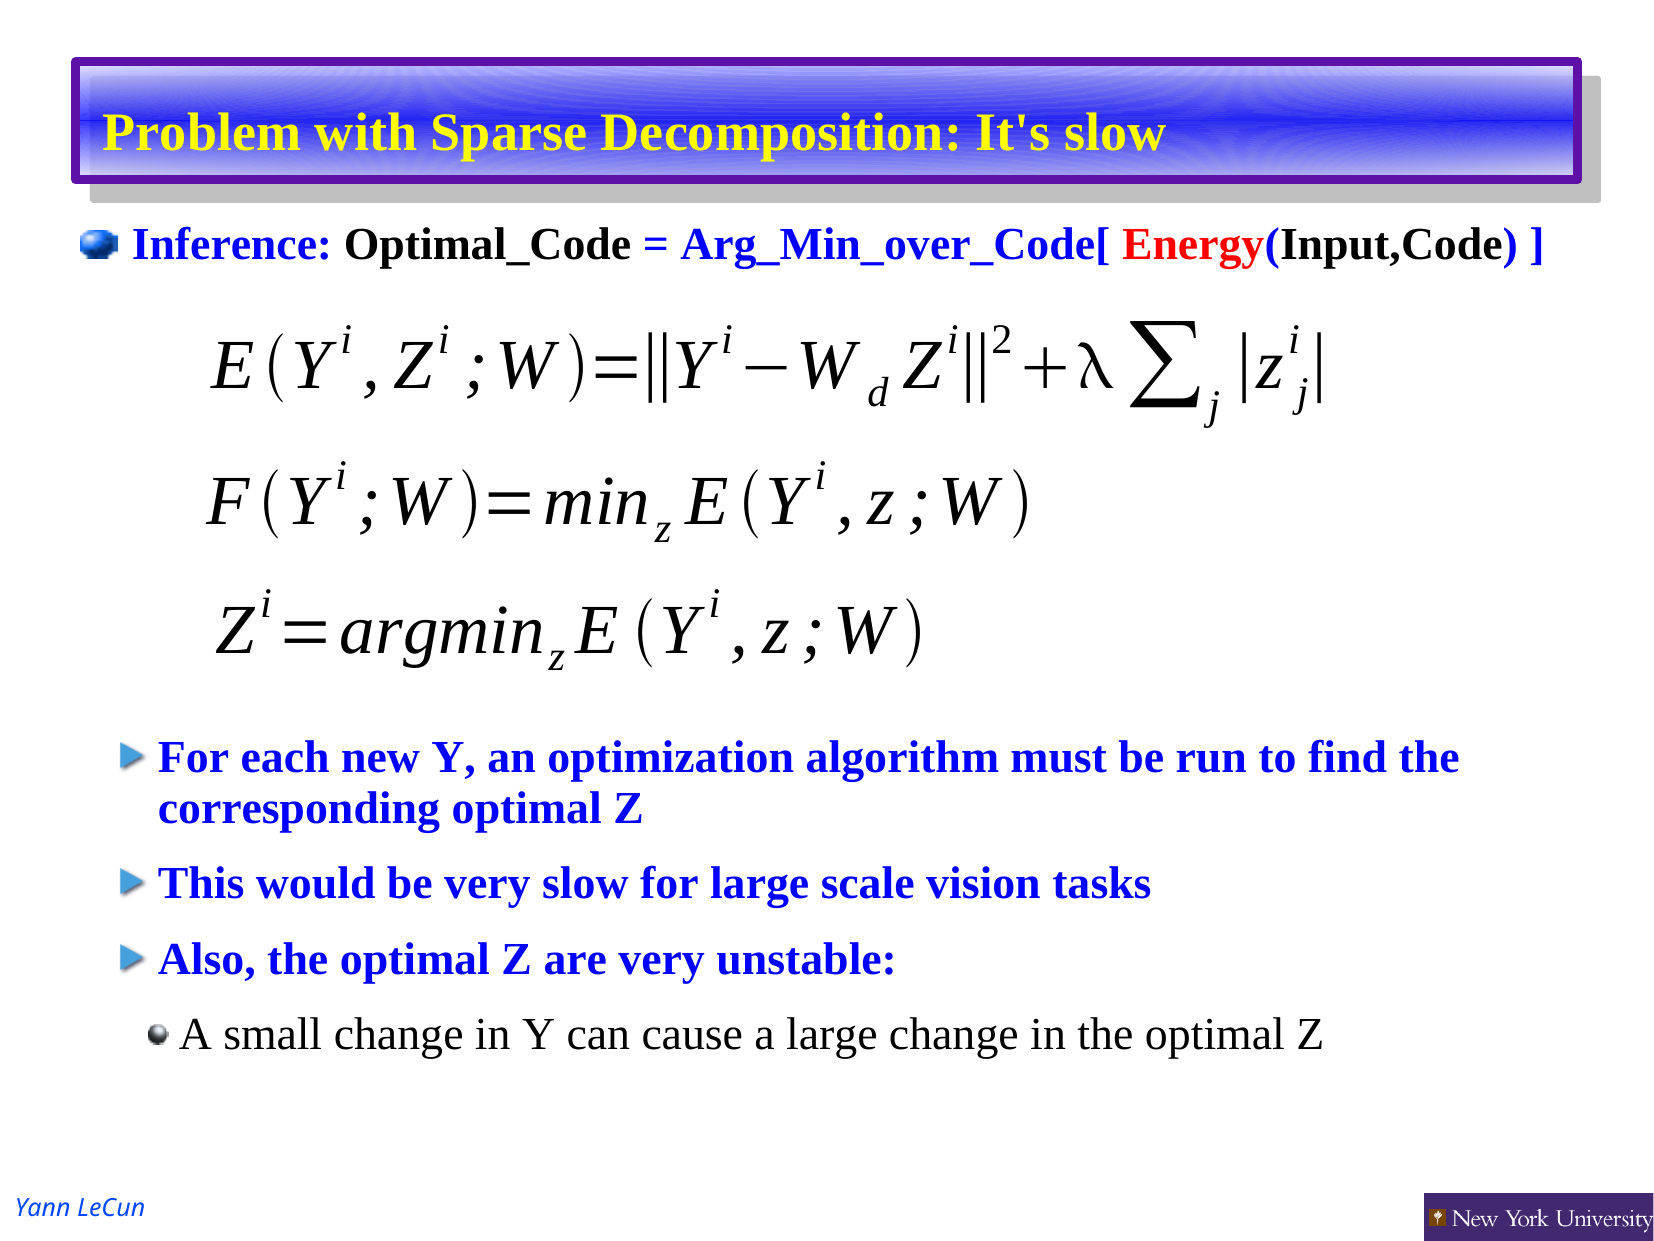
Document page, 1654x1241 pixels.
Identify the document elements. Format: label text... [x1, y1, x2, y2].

chart [193, 578, 941, 684]
chart [183, 449, 1048, 555]
list Inference: Optimal_Code = Arg_Min_over_Code[ Energy(Input,Code) ] [80, 219, 1613, 338]
picture [1424, 1193, 1654, 1241]
title Problem with Sparse Decomposition: It's slow [75, 61, 1578, 180]
text_box For each new Y, an optimization algorithm must be run to find the corresponding optimal Z This would be very slow for large scale vision tasks Also, the optimal Z are very unstable: A small change in Y can cause a large change in the optimal Z [88, 731, 1514, 1182]
chart [189, 313, 1351, 430]
